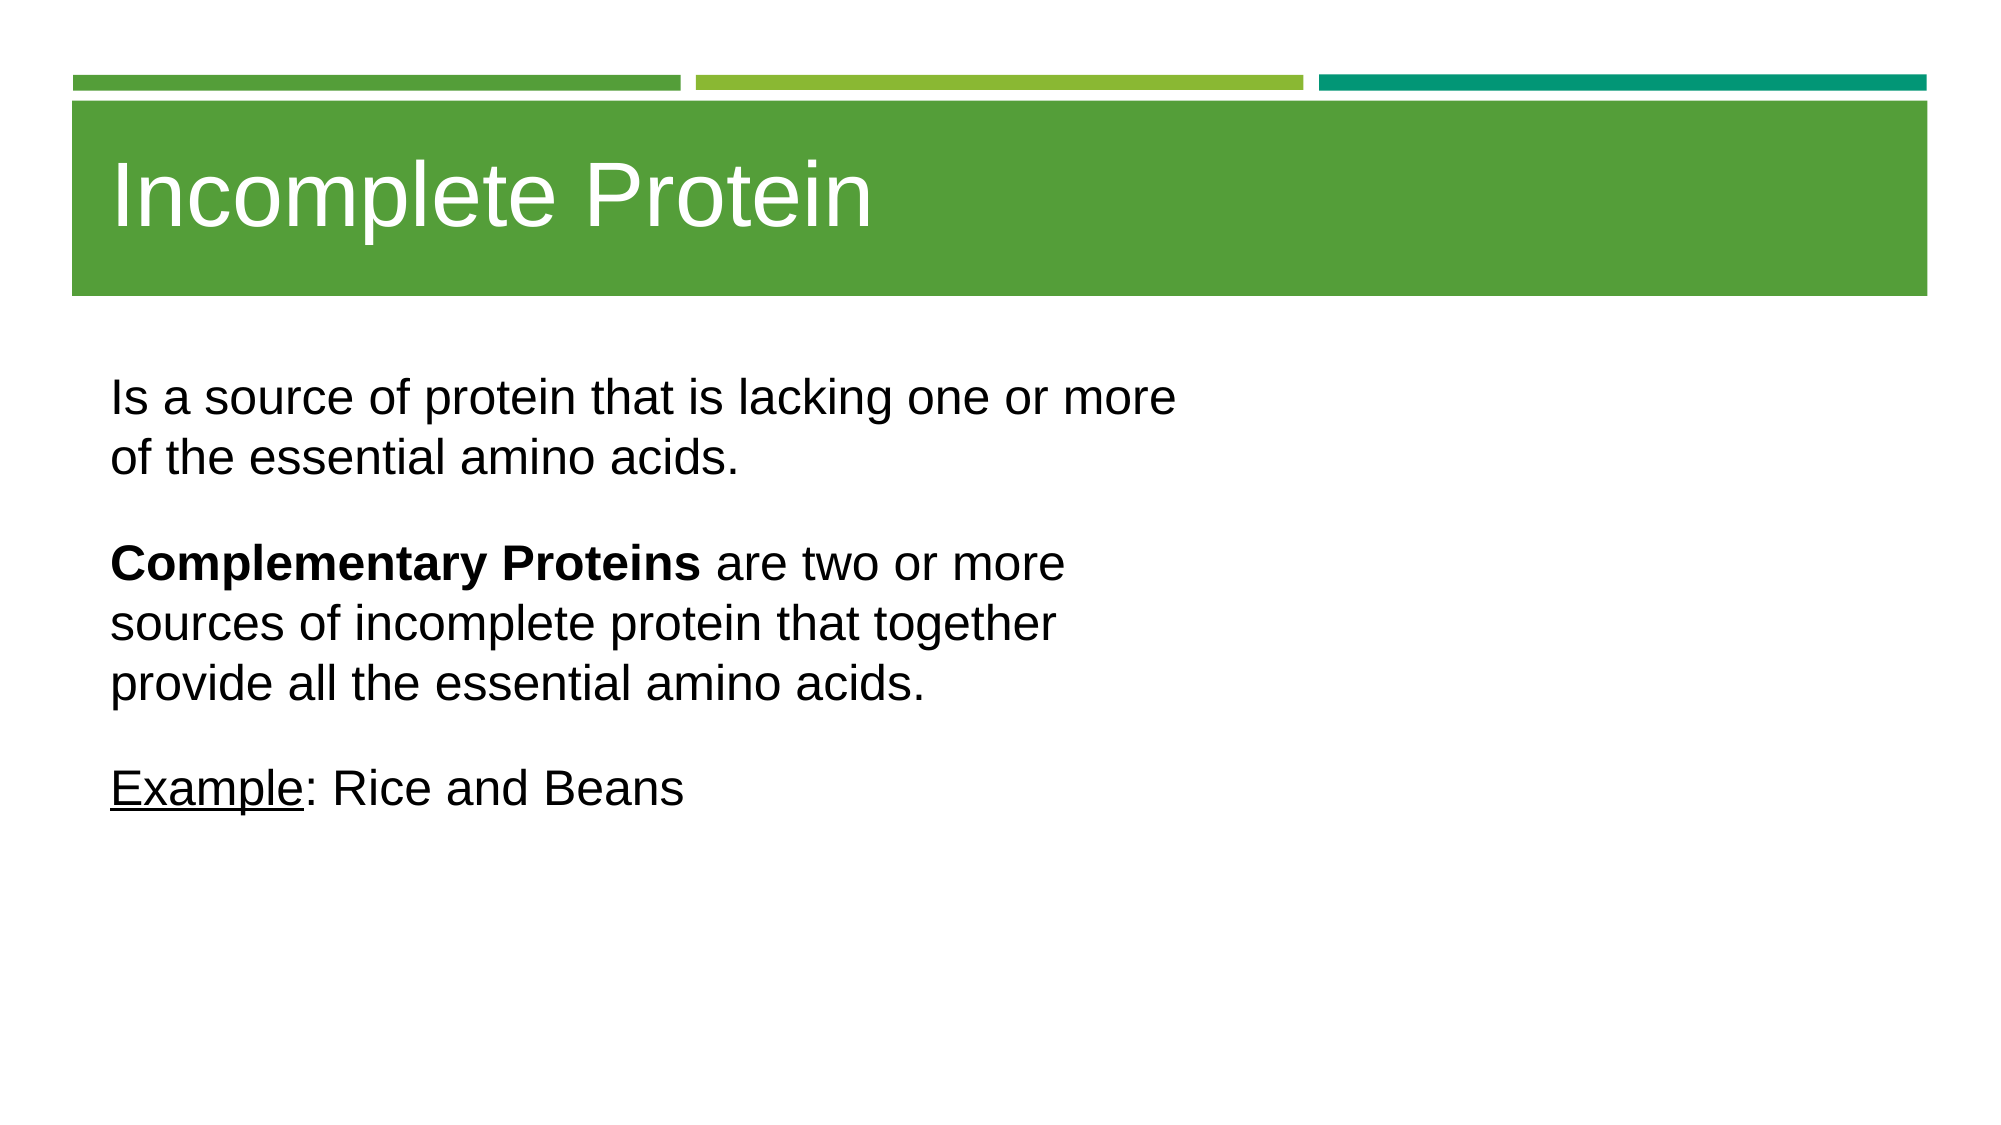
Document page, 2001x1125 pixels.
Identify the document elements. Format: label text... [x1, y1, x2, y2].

list Is a source of protein that is lacking one or more of the essential amino acids. Complementary Proteins are two or more sources of incomplete protein that together provide all the essential amino acids. Example: Rice and Beans [95, 357, 1207, 962]
title Incomplete Protein [95, 126, 1905, 282]
